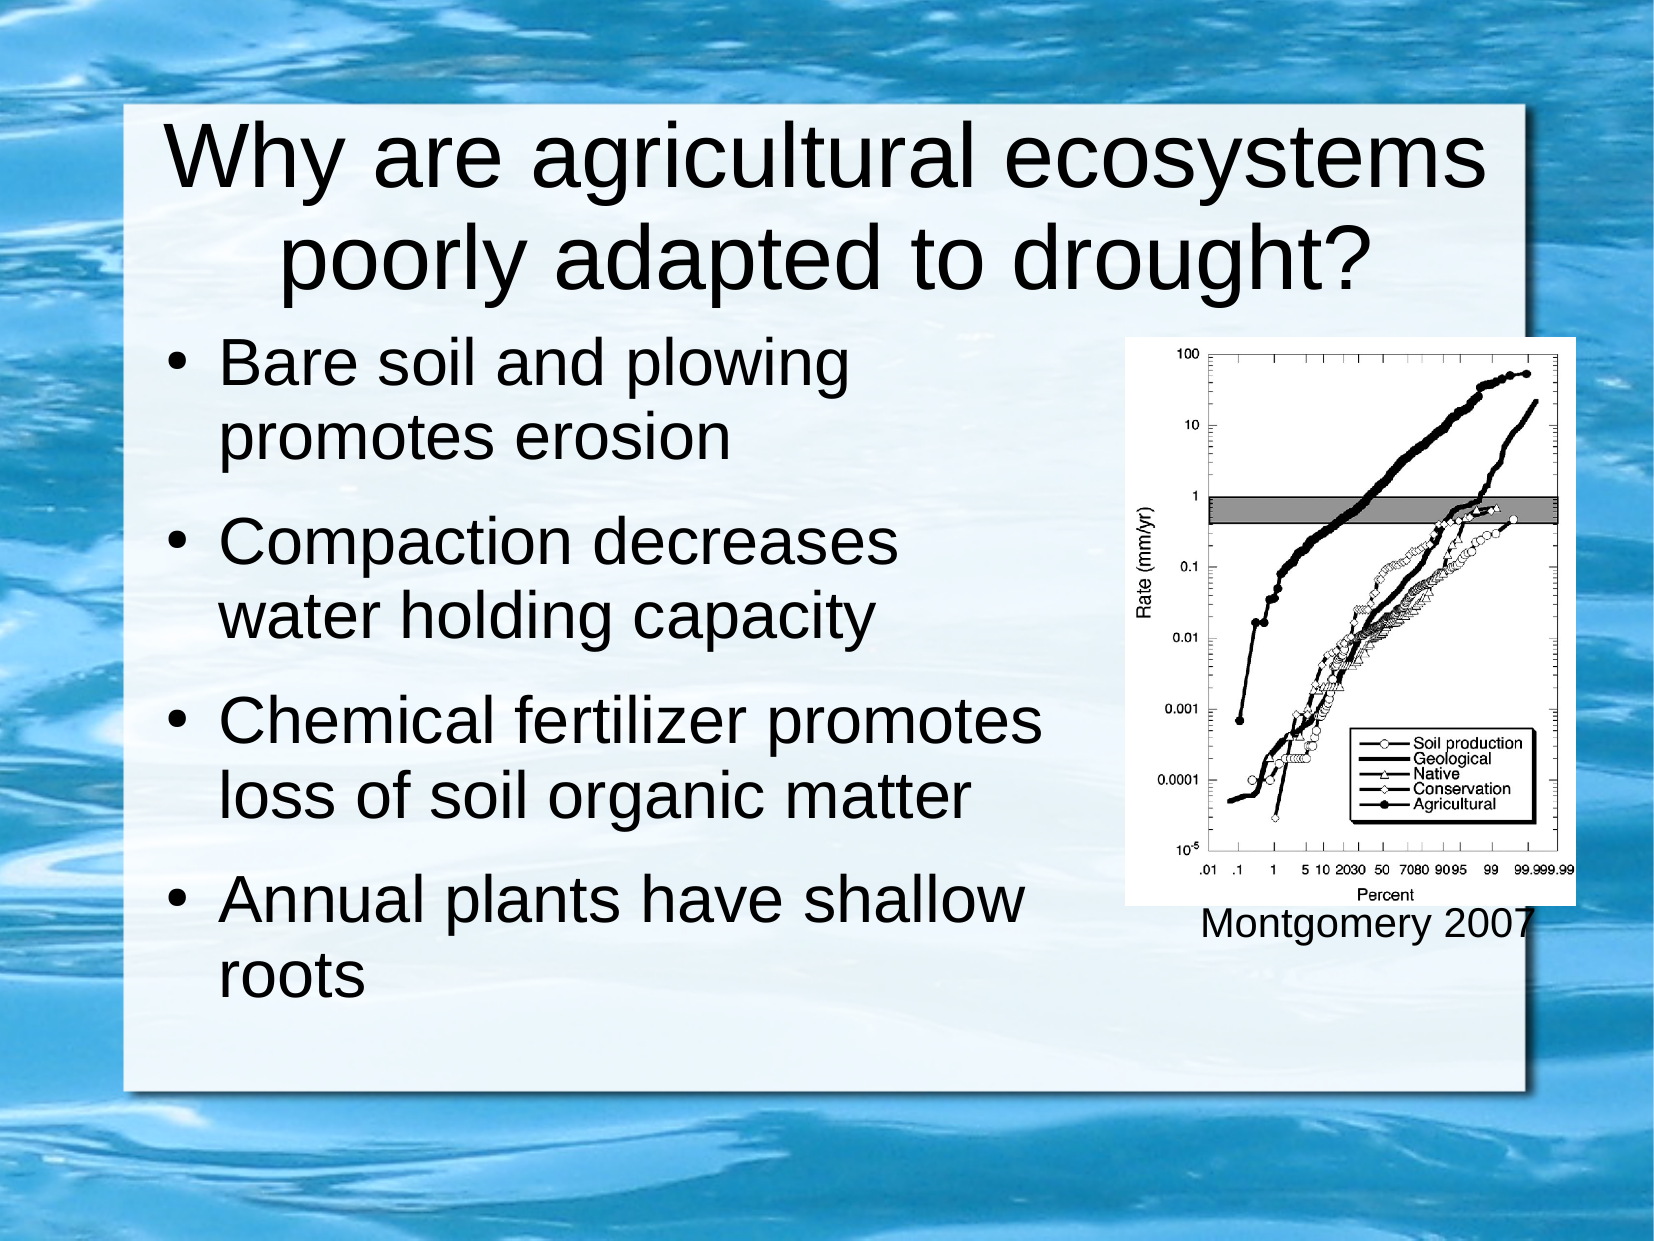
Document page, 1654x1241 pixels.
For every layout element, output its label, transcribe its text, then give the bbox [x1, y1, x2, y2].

text_box Montgomery 2007 [1200, 900, 1637, 947]
picture [0, 0, 1654, 1241]
list Bare soil and plowing promotes erosion Compaction decreases water holding capacity Chemical fertilizer promotes loss of soil organic matter Annual plants have shallow roots [147, 324, 1051, 1129]
title Why are agricultural ecosystems poorly adapted to drought? [147, 104, 1506, 310]
